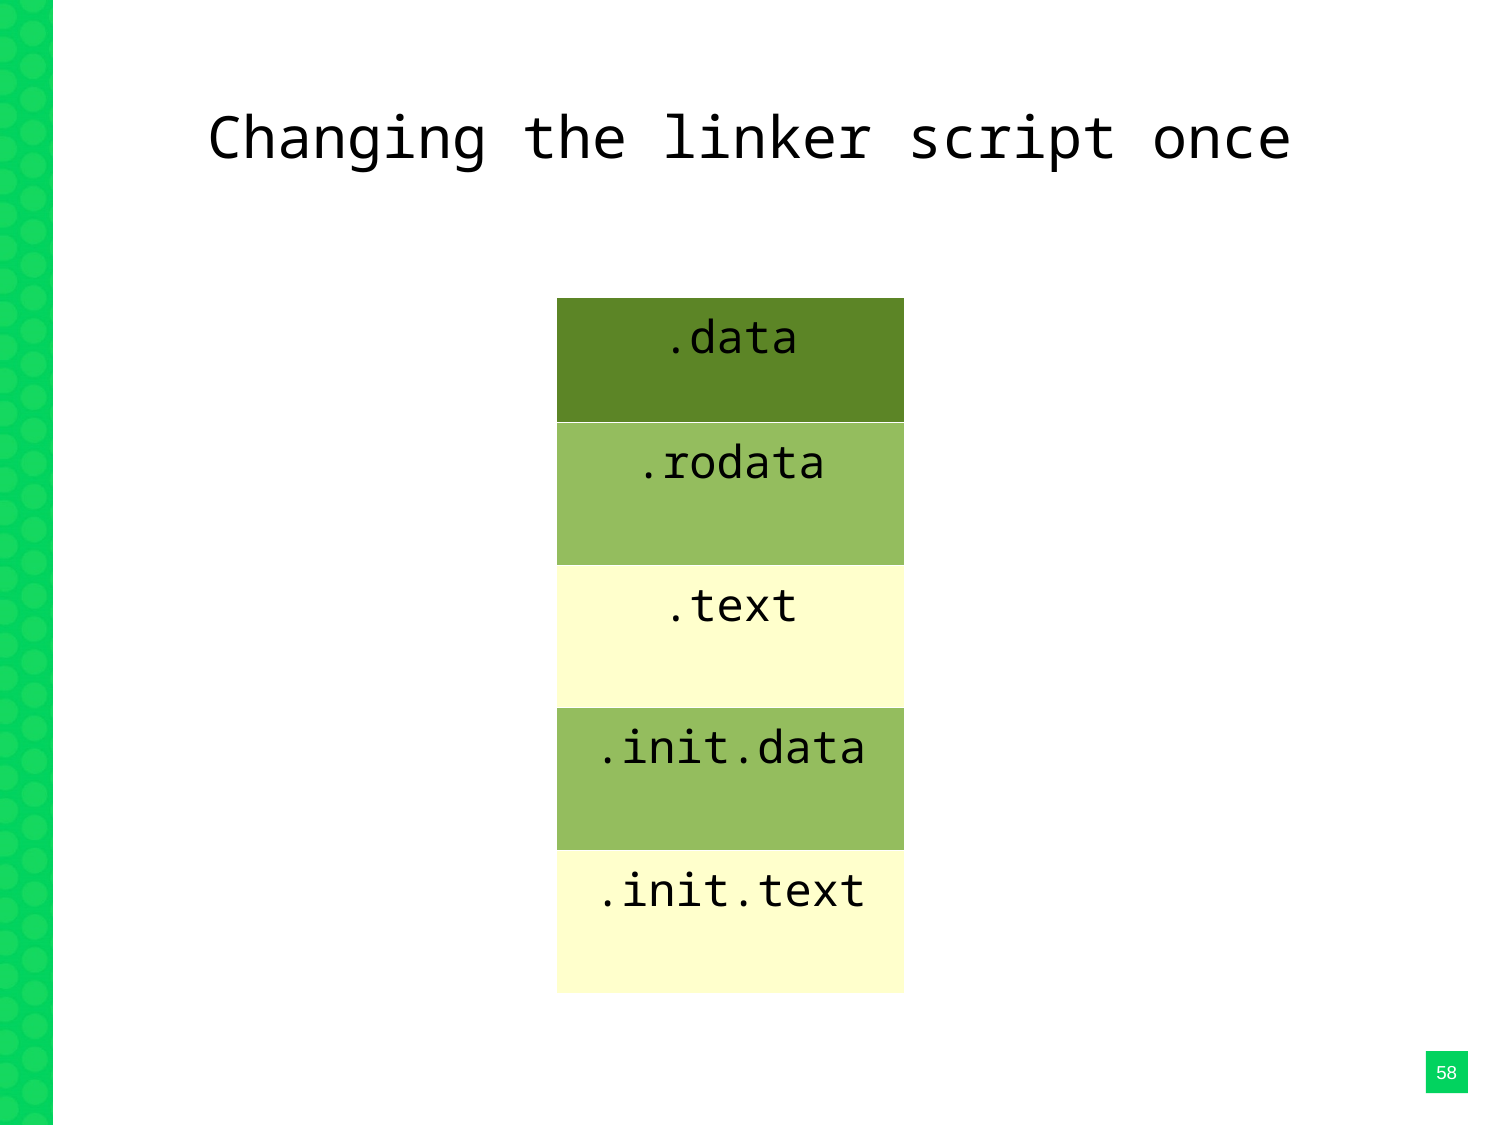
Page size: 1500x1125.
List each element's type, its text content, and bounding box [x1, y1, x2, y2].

table_cell .init.data [557, 708, 904, 850]
title Changing the linker script once [75, 42, 1426, 229]
table_header .data [557, 298, 904, 422]
picture [0, 0, 53, 1125]
text_box <number> [1425, 1051, 1468, 1094]
table_cell .init.text [557, 851, 904, 993]
table_cell .rodata [557, 423, 904, 565]
table_cell .text [557, 566, 904, 707]
